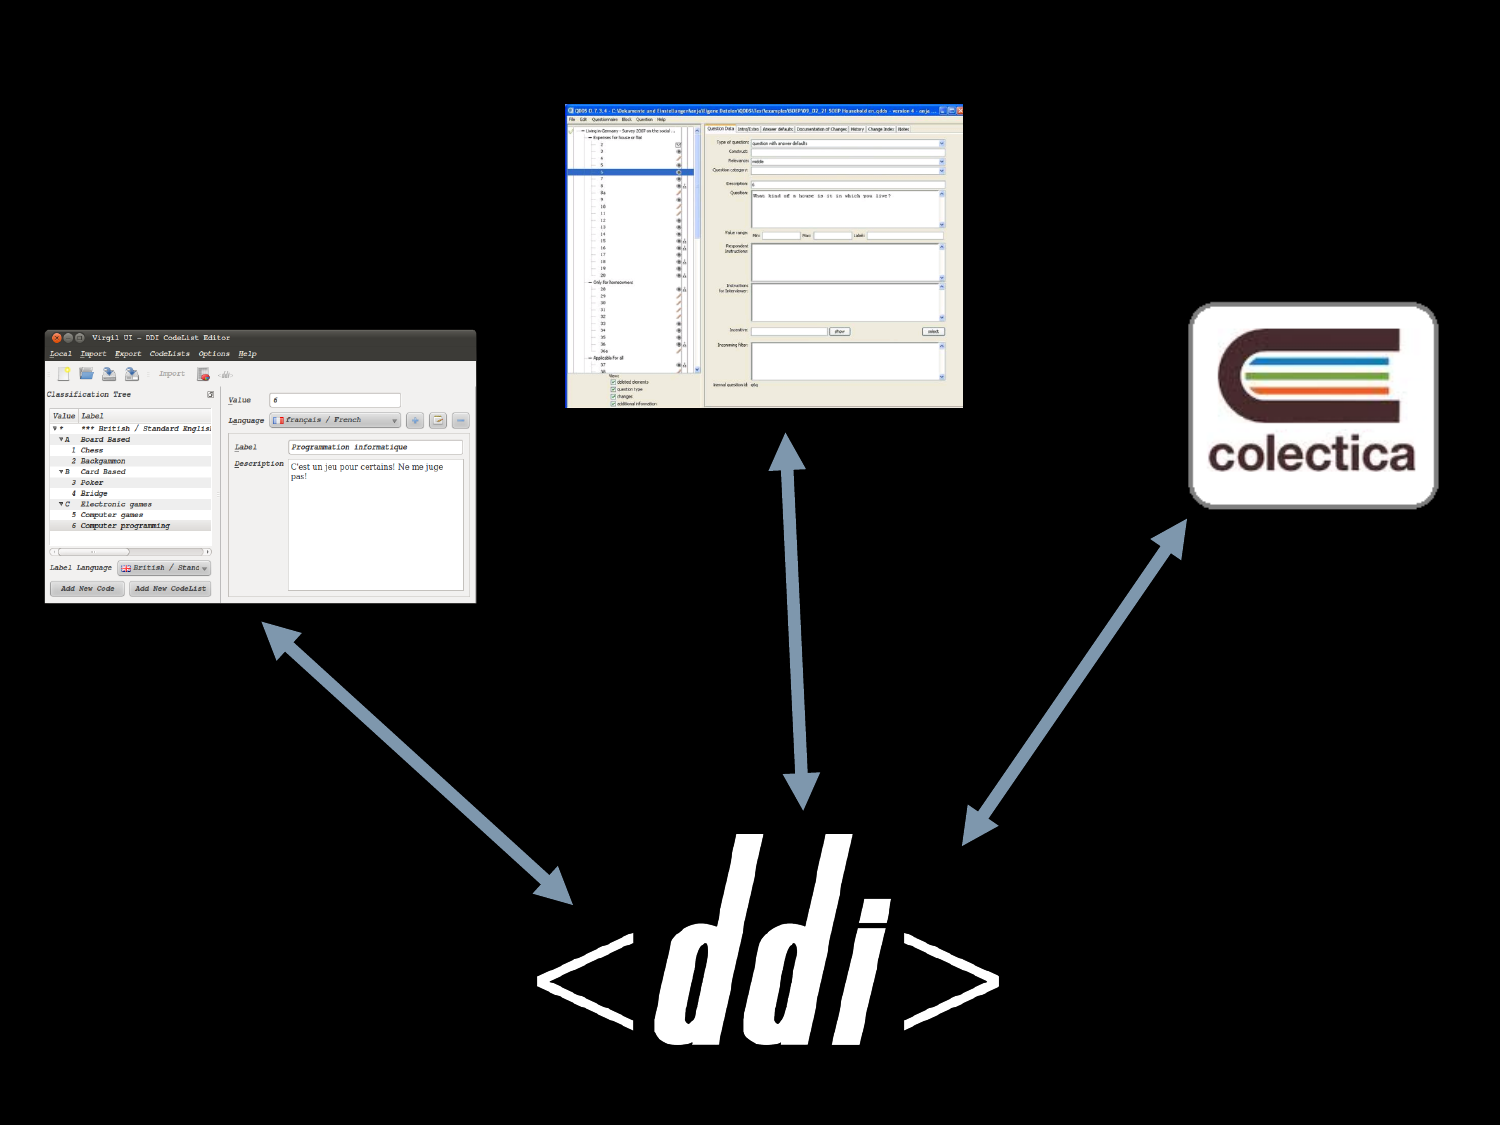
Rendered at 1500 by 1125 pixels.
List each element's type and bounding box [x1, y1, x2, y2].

picture [41, 326, 482, 609]
picture [537, 834, 999, 1045]
picture [1187, 296, 1442, 519]
picture [565, 104, 963, 408]
